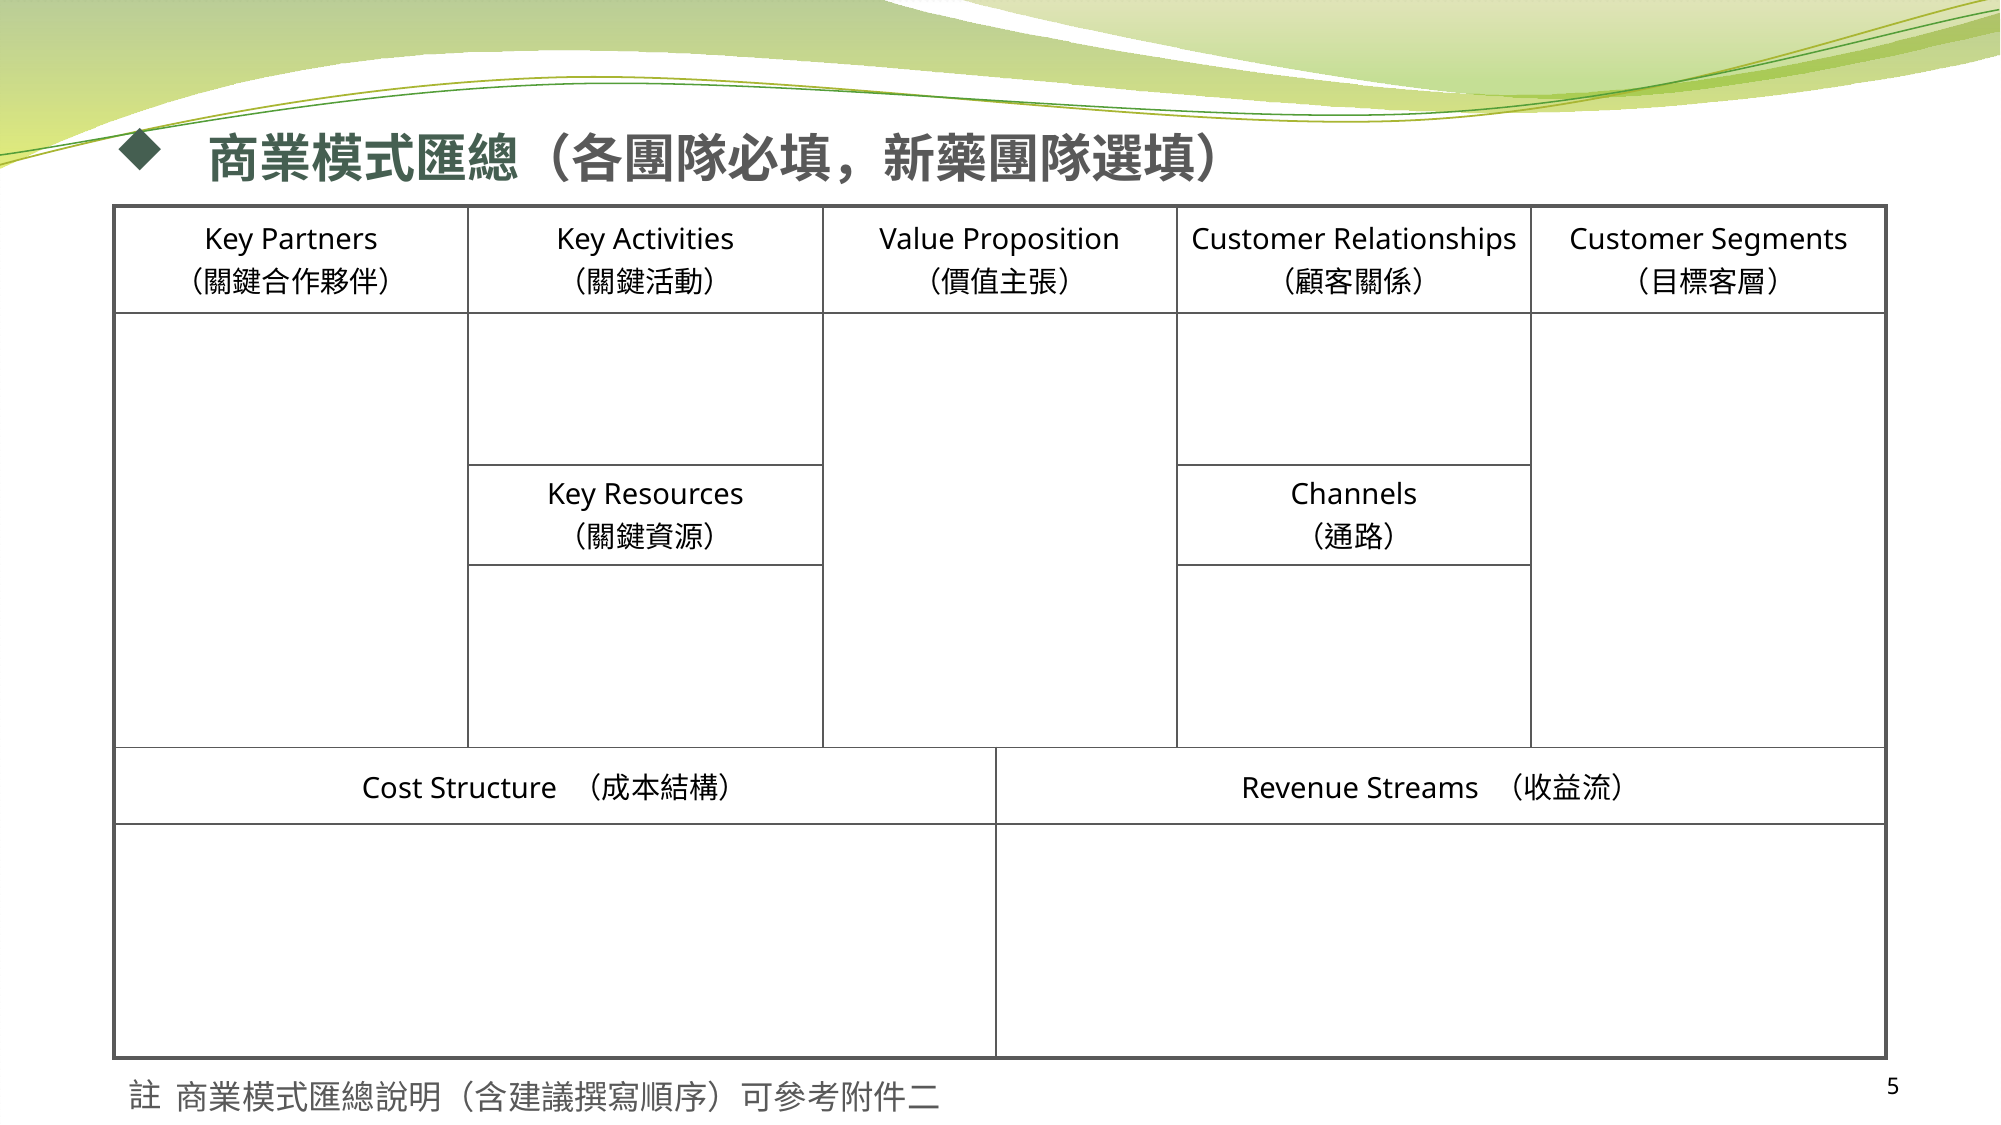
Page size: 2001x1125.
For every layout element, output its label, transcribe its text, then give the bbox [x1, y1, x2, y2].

table_cell [1532, 314, 1884, 747]
table_header Value Proposition （價值主張） [824, 208, 1176, 312]
table_cell [824, 314, 1176, 747]
table_cell [1178, 314, 1530, 464]
table_cell [1178, 566, 1530, 747]
table_header Key Partners （關鍵合作夥伴） [116, 208, 467, 312]
table_cell Revenue Streams （收益流） [997, 748, 1884, 823]
table_cell Cost Structure （成本結構） [116, 748, 995, 823]
slide_number <編號> [1733, 1042, 1900, 1103]
title 商業模式匯總（各團隊必填，新藥團隊選填） [114, 0, 1914, 188]
table_cell Channels （通路） [1178, 466, 1530, 564]
table_header Key Activities （關鍵活動） [469, 208, 822, 312]
table_header Customer Relationships （顧客關係） [1178, 208, 1530, 312]
text_box 商業模式匯總說明（含建議撰寫順序）可參考附件二 [113, 1063, 1865, 1125]
table_cell [116, 825, 995, 1056]
table_cell [469, 566, 822, 747]
table_cell [997, 825, 1884, 1056]
table_cell [116, 314, 467, 747]
table_cell Key Resources （關鍵資源） [469, 466, 822, 564]
table_cell [469, 314, 822, 464]
table_header Customer Segments （目標客層） [1532, 208, 1884, 312]
